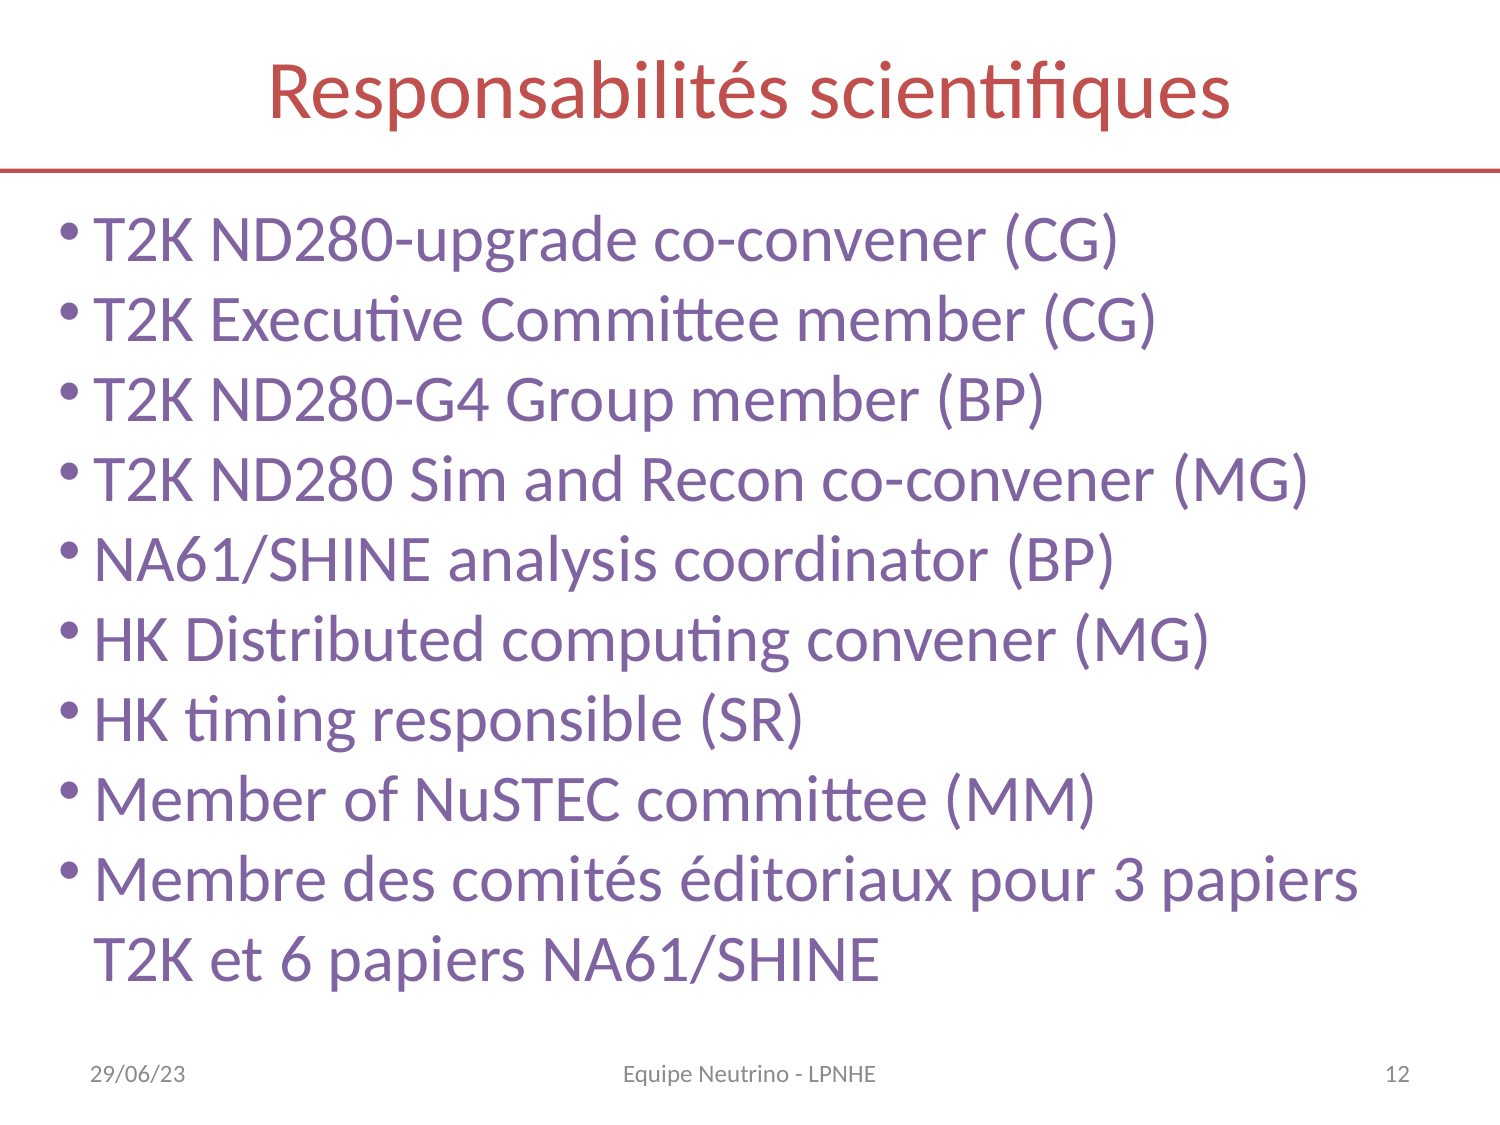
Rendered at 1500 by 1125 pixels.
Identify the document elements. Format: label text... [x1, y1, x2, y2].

text_box Equipe Neutrino - LPNHE [512, 1042, 988, 1103]
text_box Responsabilités scientifiques [75, 29, 1425, 141]
text_box 29/06/23 [74, 1042, 425, 1103]
text_box <number> [1074, 1042, 1425, 1103]
text_box T2K ND280-upgrade co-convener (CG) T2K Executive Committee member (CG) T2K ND280-G4 Group member (BP) T2K ND280 Sim and Recon co-convener (MG) NA61/SHINE analysis coordinator (BP) HK Distributed computing convener (MG) HK timing responsible (SR) Member of NuSTEC committee (MM) Membre des comités éditoriaux pour 3 papiers T2K et 6 papiers NA61/SHINE [43, 187, 1460, 1043]
